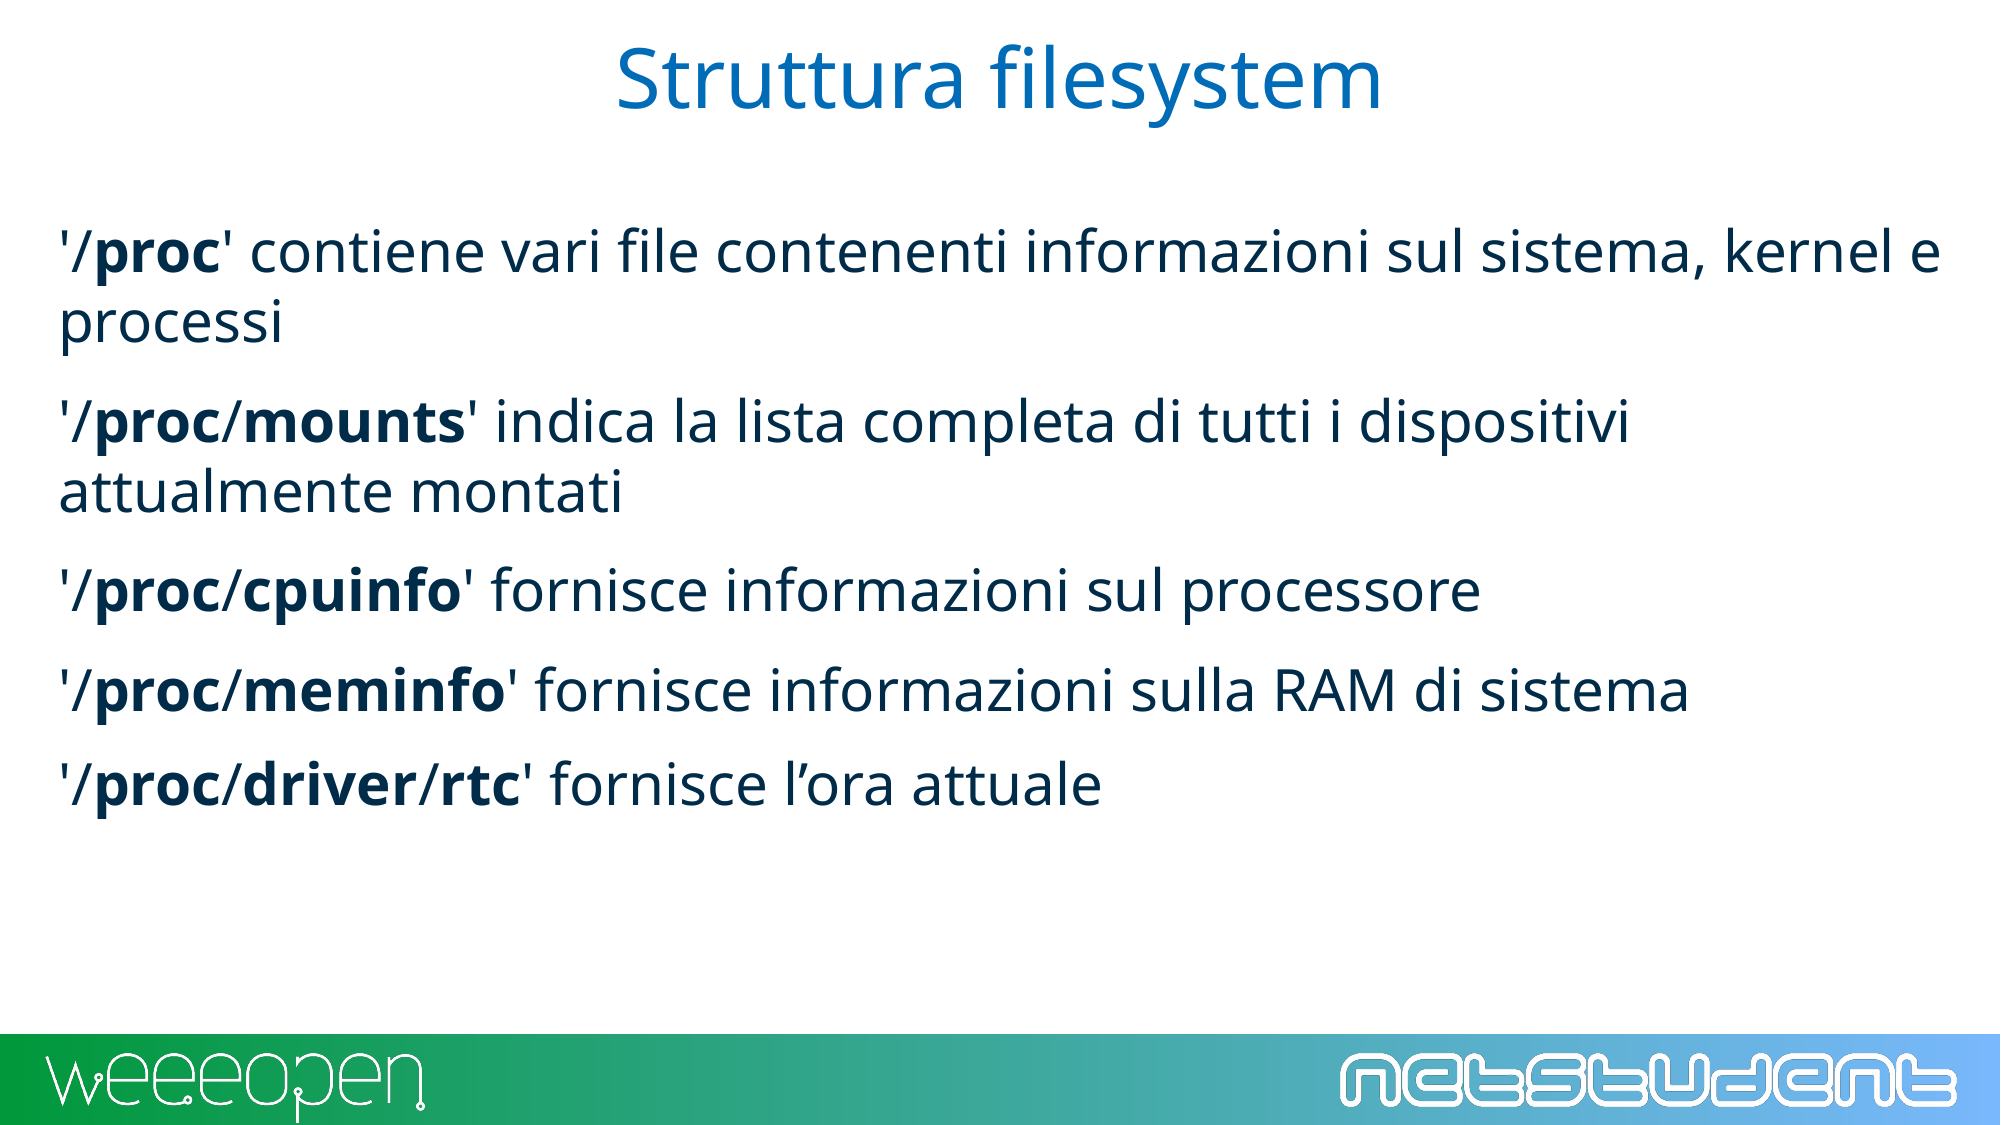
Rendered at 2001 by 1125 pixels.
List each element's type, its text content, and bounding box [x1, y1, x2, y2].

list '/proc' contiene vari file contenenti informazioni sul sistema, kernel e processi '/proc/mounts' indica la lista completa di tutti i dispositivi attualmente montati '/proc/cpuinfo' fornisce informazioni sul processore '/proc/meminfo' fornisce informazioni sulla RAM di sistema '/proc/driver/rtc' fornisce l’ora attuale [43, 206, 1959, 922]
picture [45, 1053, 425, 1123]
title Struttura filesystem [43, 29, 1959, 206]
picture [1340, 1053, 1957, 1107]
